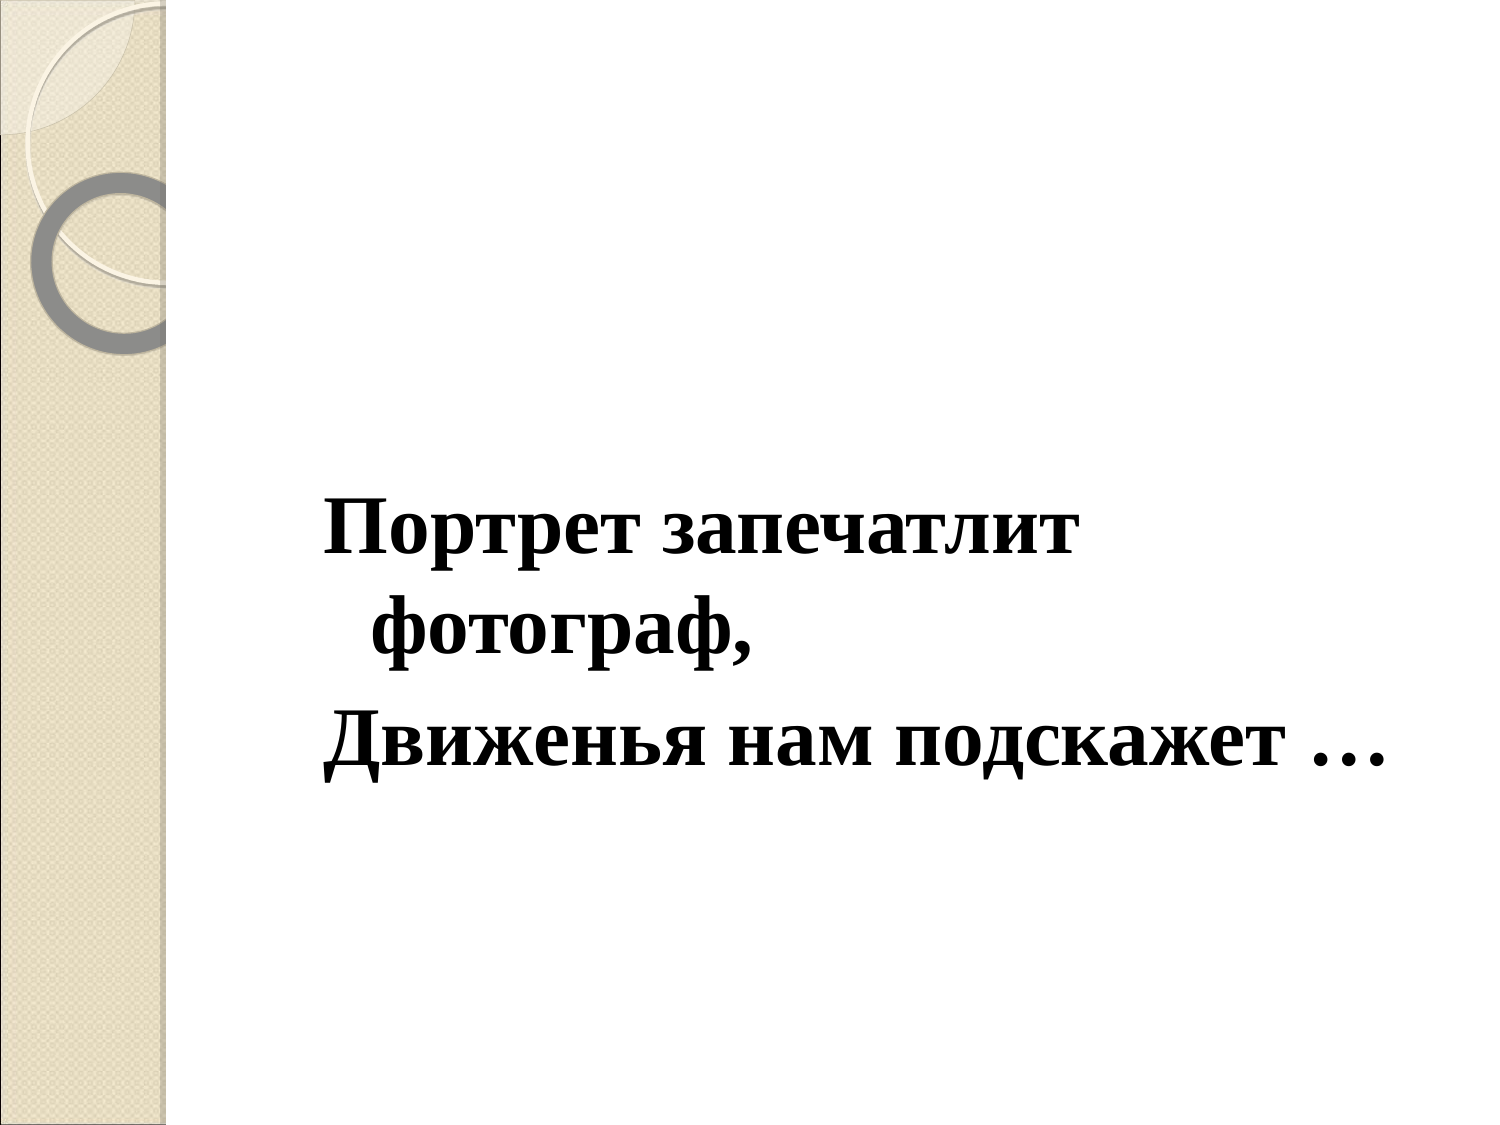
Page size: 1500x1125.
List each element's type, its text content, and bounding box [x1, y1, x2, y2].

list Портрет запечатлит фотограф, Движенья нам подскажет … [235, 237, 1466, 1026]
